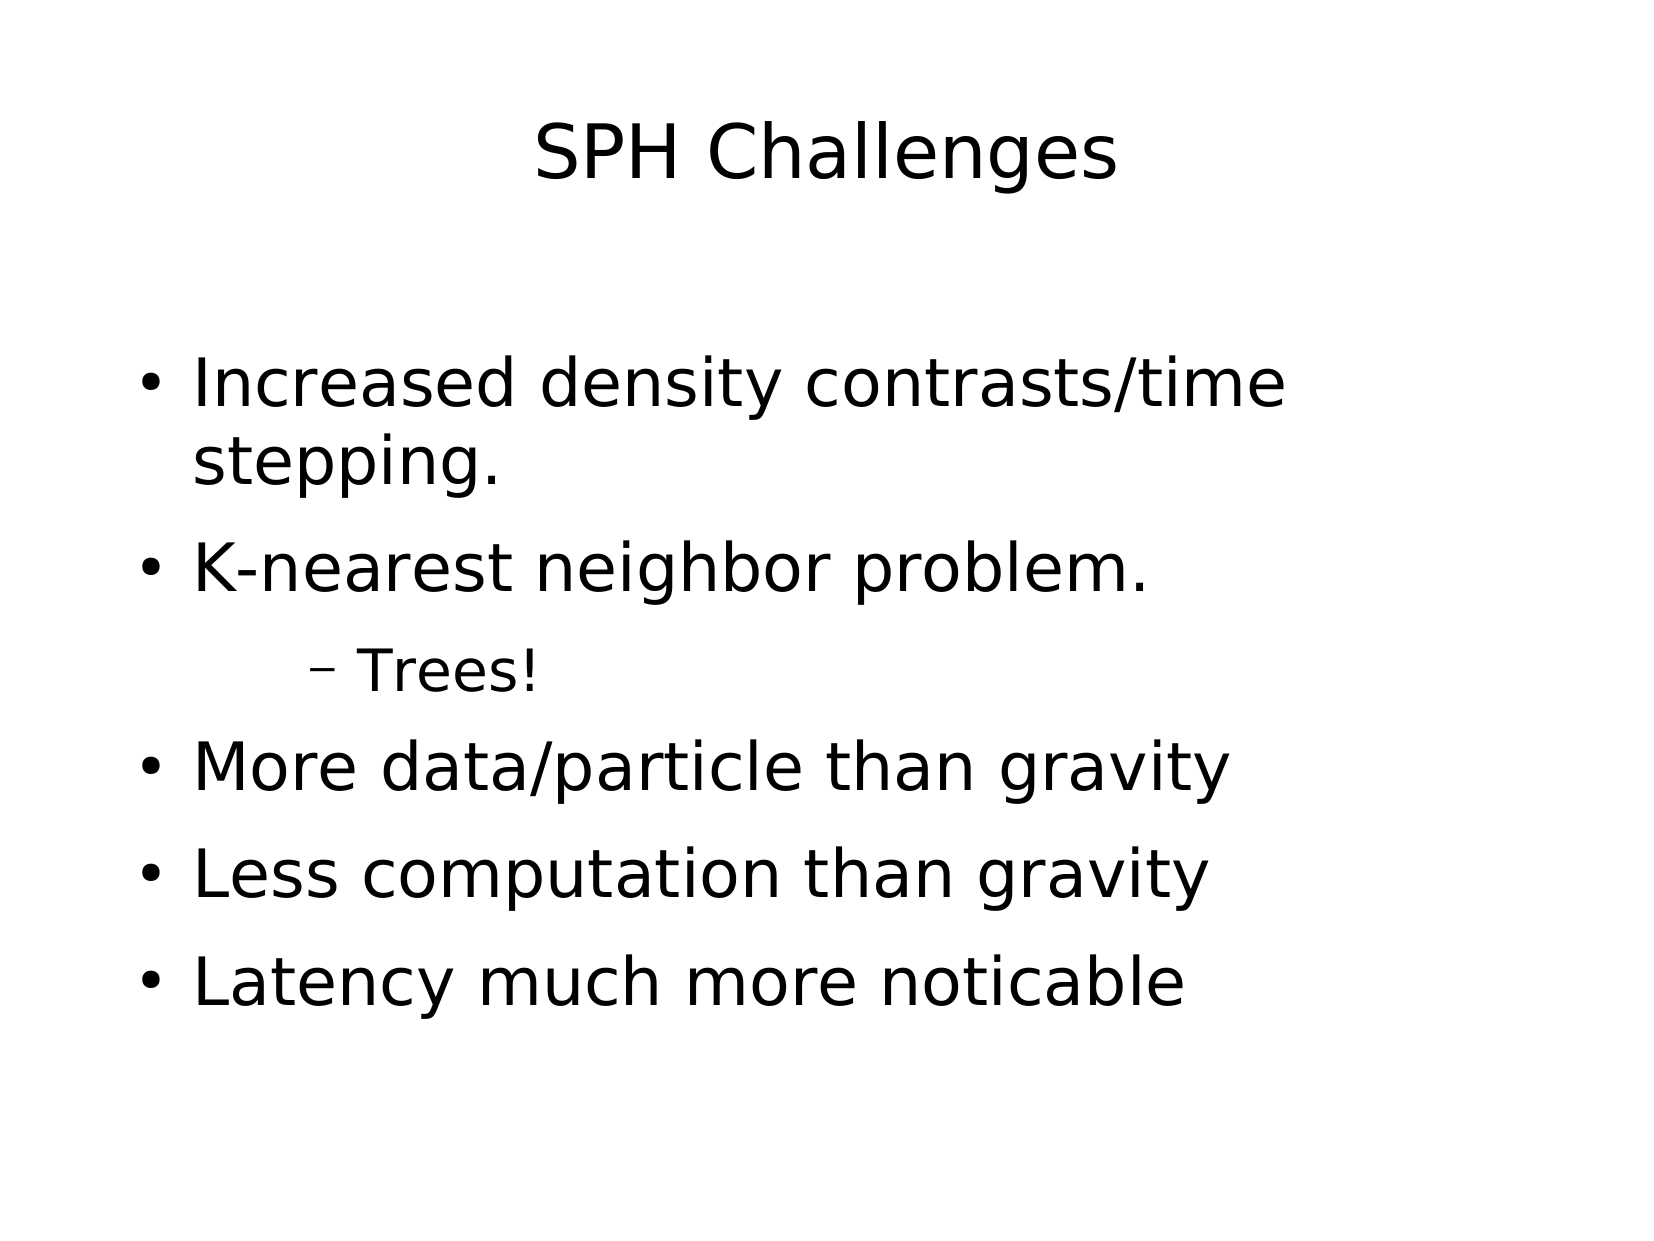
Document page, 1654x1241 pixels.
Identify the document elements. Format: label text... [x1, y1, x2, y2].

title SPH Challenges [82, 49, 1571, 257]
list Increased density contrasts/time stepping. K-nearest neighbor problem. Trees! More data/particle than gravity Less computation than gravity Latency much more noticable [121, 344, 1534, 1112]
